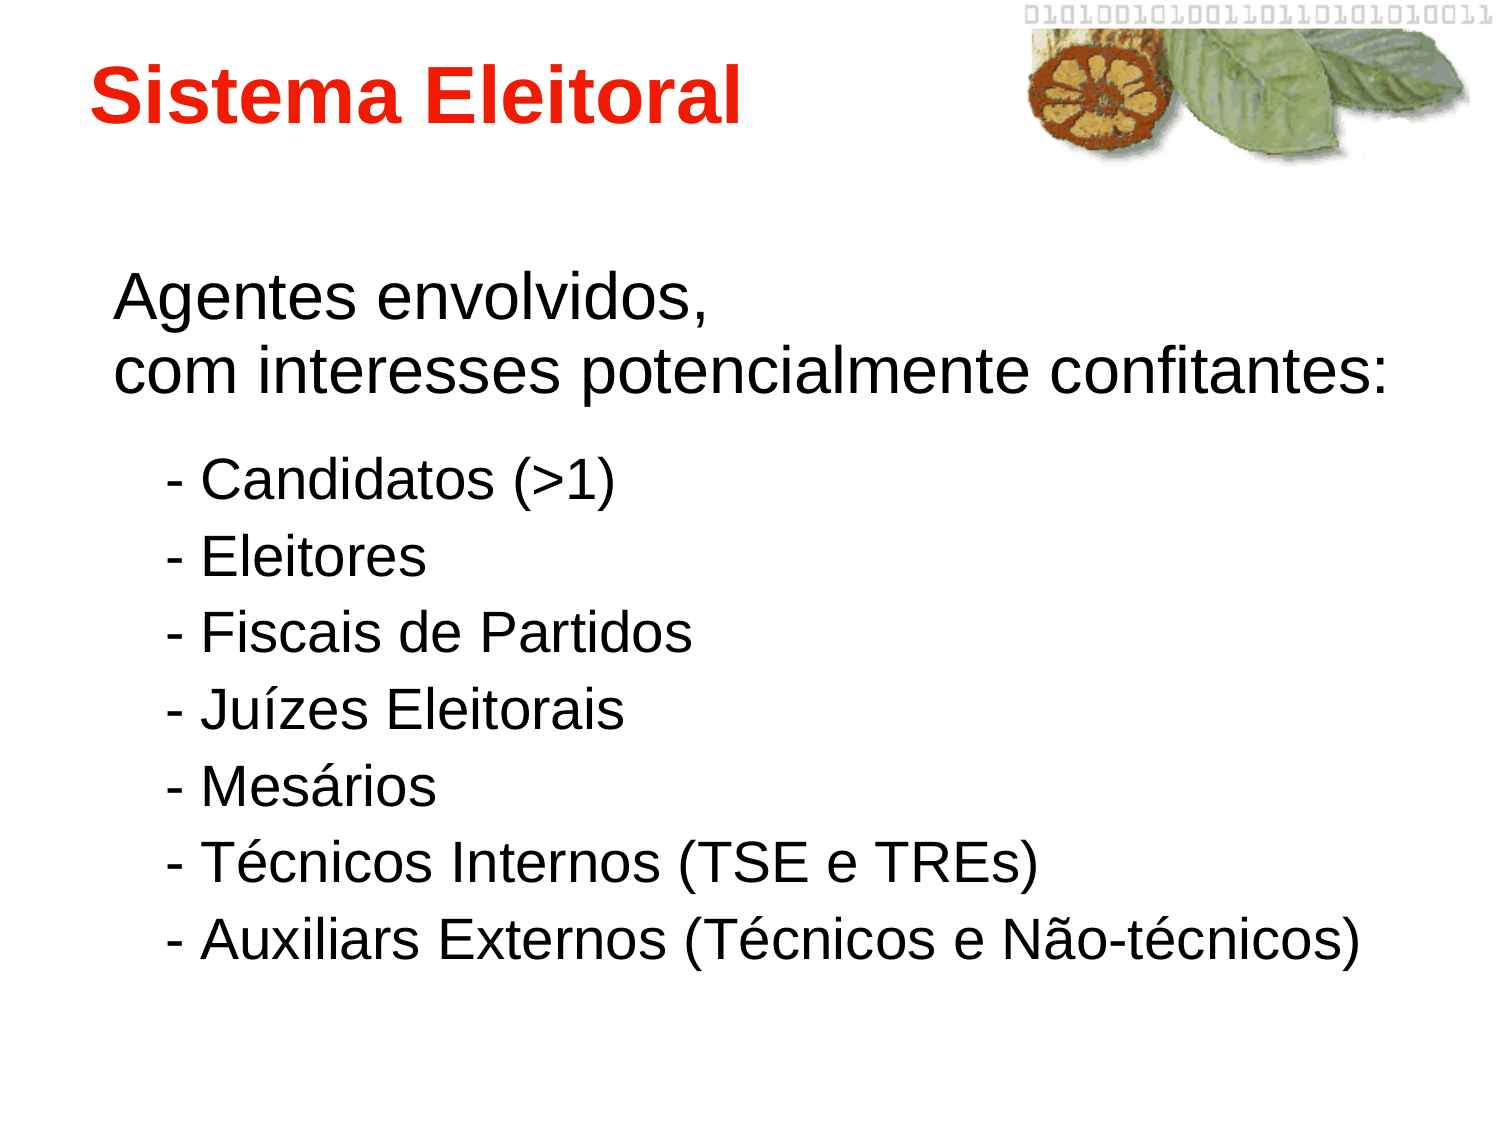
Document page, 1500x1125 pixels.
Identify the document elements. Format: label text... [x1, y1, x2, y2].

list Agentes envolvidos, com interesses potencialmente confitantes: - Candidatos (>1) - Eleitores - Fiscais de Partidos - Juízes Eleitorais - Mesários - Técnicos Internos (TSE e TREs) - Auxiliars Externos (Técnicos e Não-técnicos) [43, 244, 1474, 1022]
title Sistema Eleitoral [74, 20, 1313, 149]
picture [1021, 0, 1494, 166]
